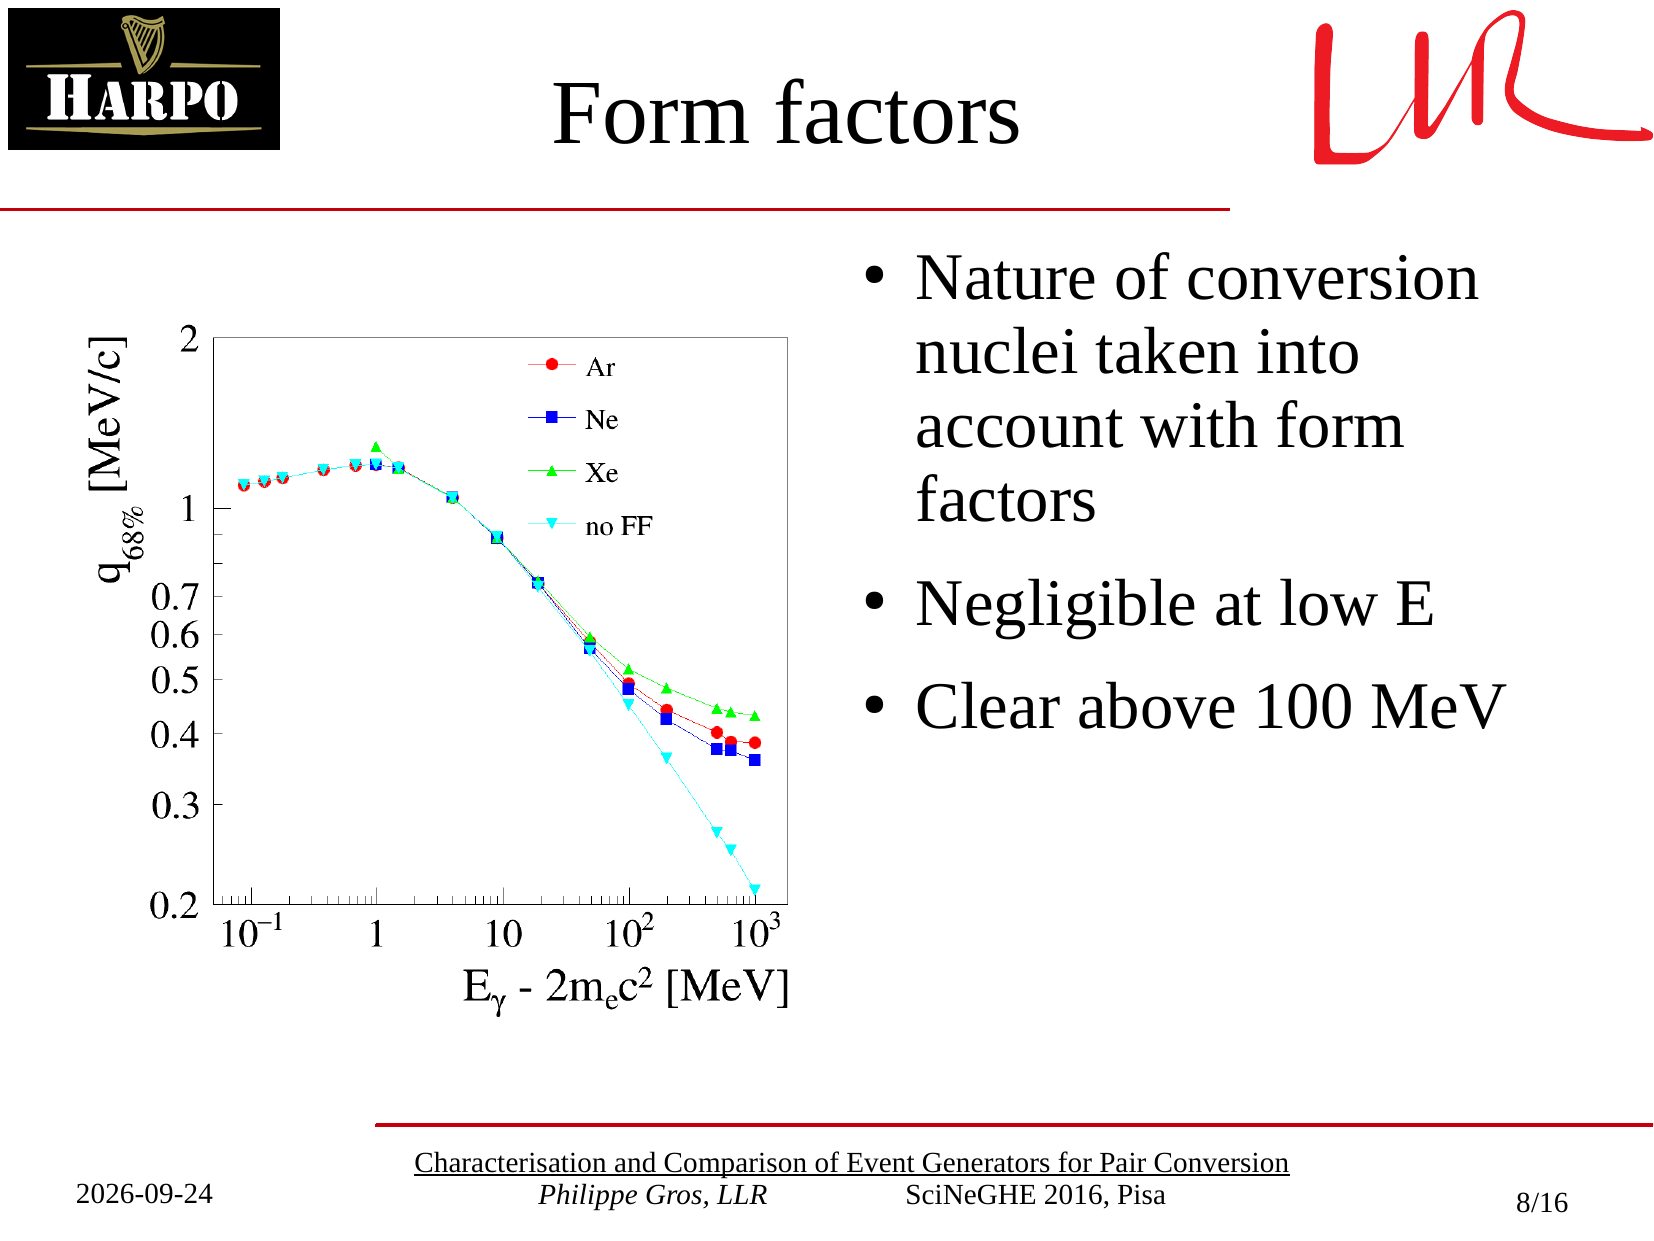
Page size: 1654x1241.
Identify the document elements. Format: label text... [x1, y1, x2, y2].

picture [1314, 10, 1653, 165]
list Nature of conversion nuclei taken into account with form factors Negligible at low E Clear above 100 MeV [844, 239, 1571, 1102]
picture [82, 316, 809, 1025]
picture [8, 8, 280, 150]
title Form factors [284, 14, 1290, 210]
